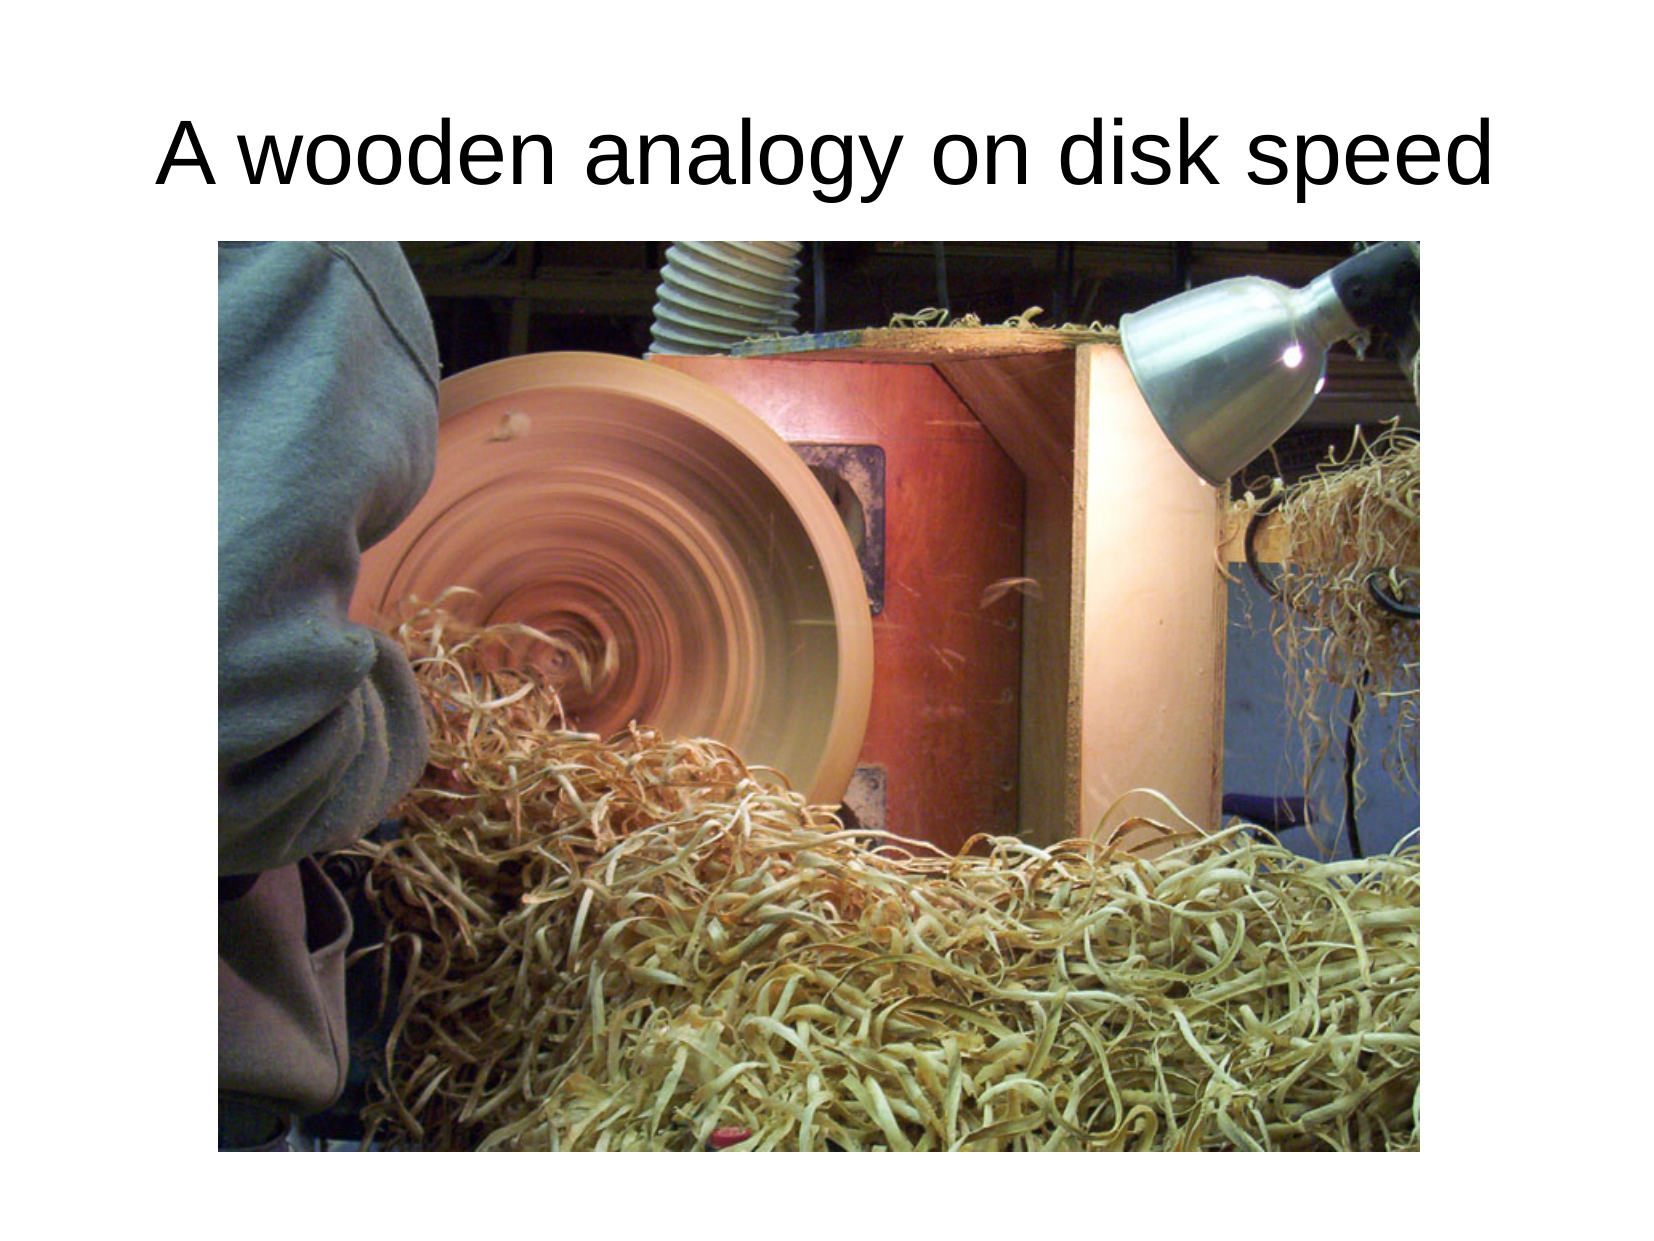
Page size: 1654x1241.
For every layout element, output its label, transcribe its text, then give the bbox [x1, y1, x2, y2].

picture [218, 241, 1420, 1152]
title A wooden analogy on disk speed [82, 49, 1571, 257]
